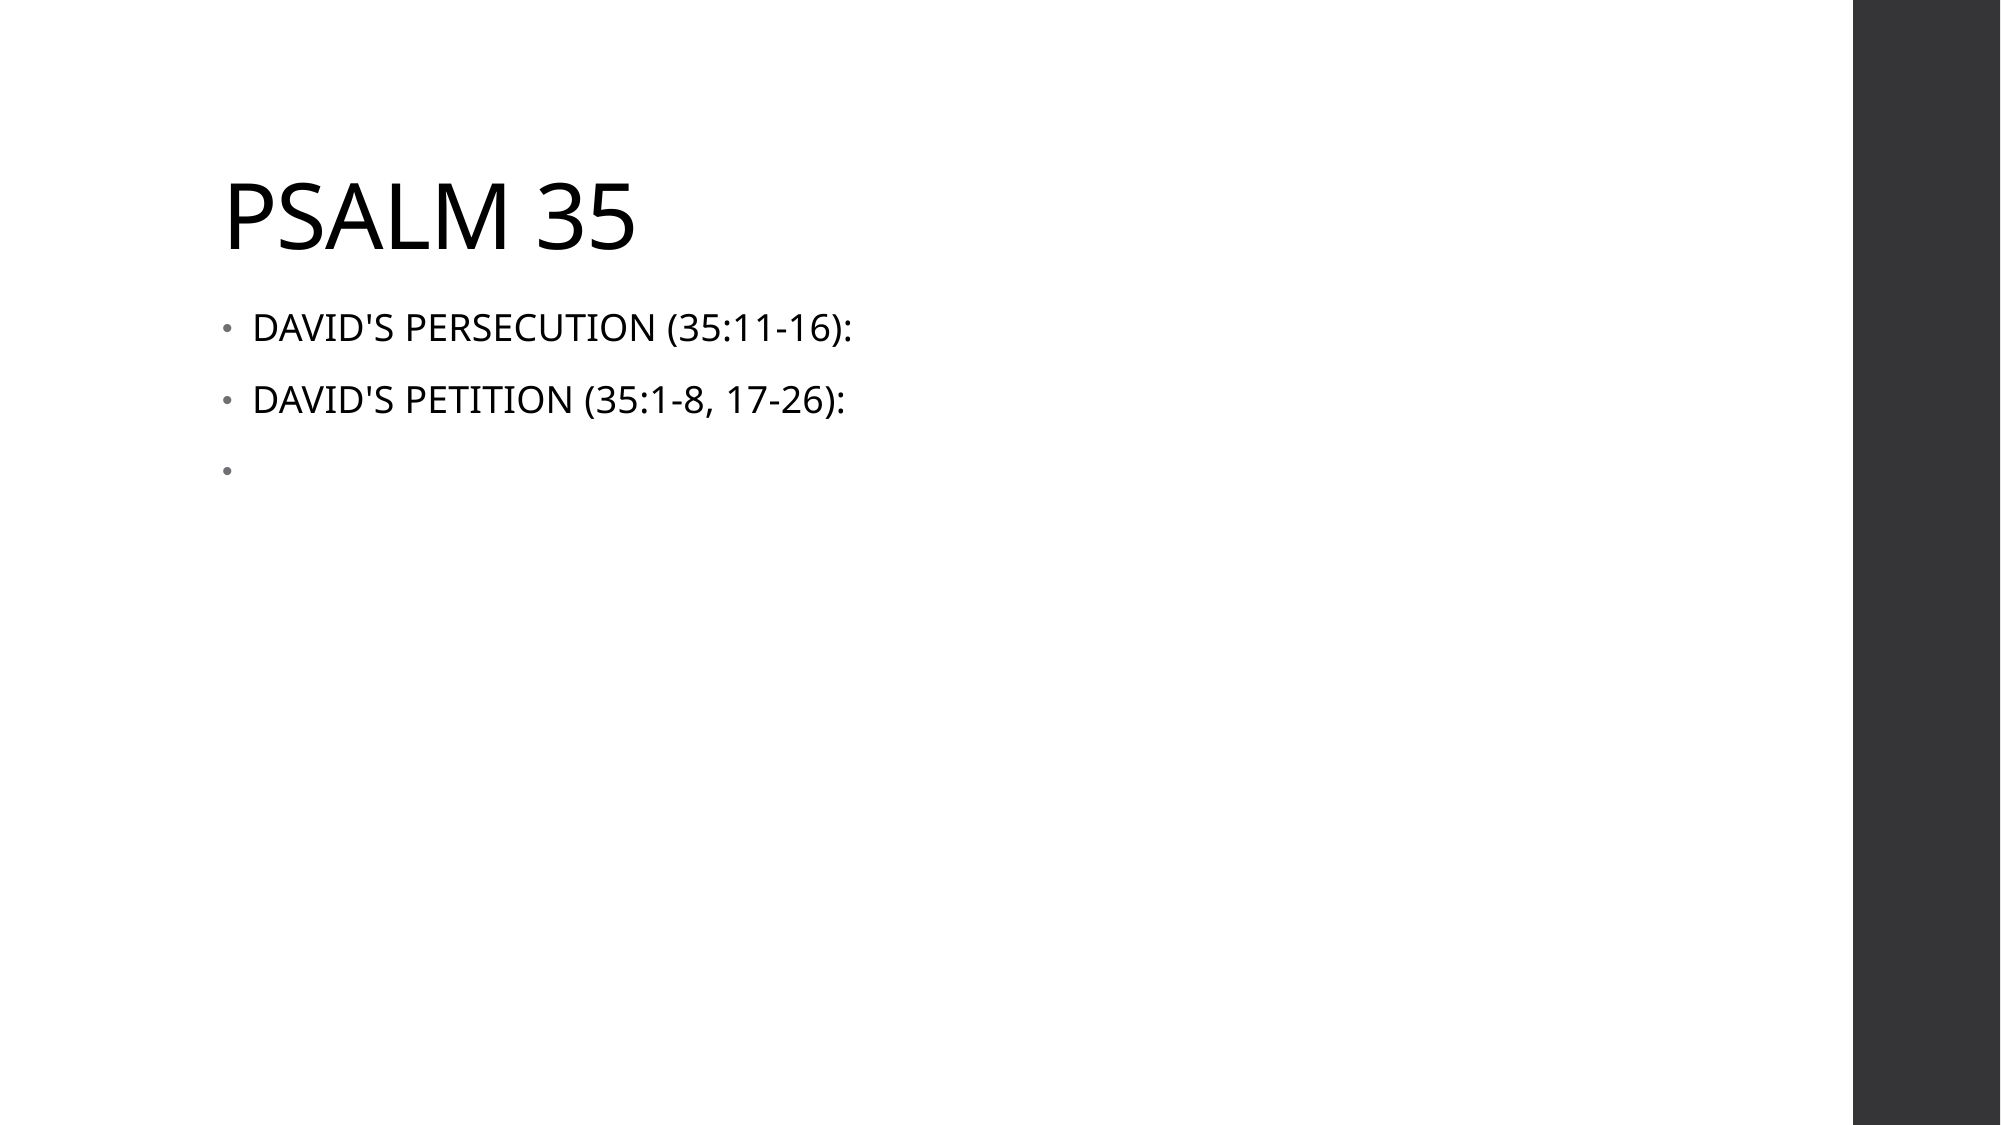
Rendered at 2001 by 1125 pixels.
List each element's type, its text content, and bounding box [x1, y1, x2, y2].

list DAVID'S PERSECUTION (35:11-16): DAVID'S PETITION (35:1-8, 17-26): [206, 299, 1617, 1014]
title PSALM 35 [206, 60, 1797, 278]
